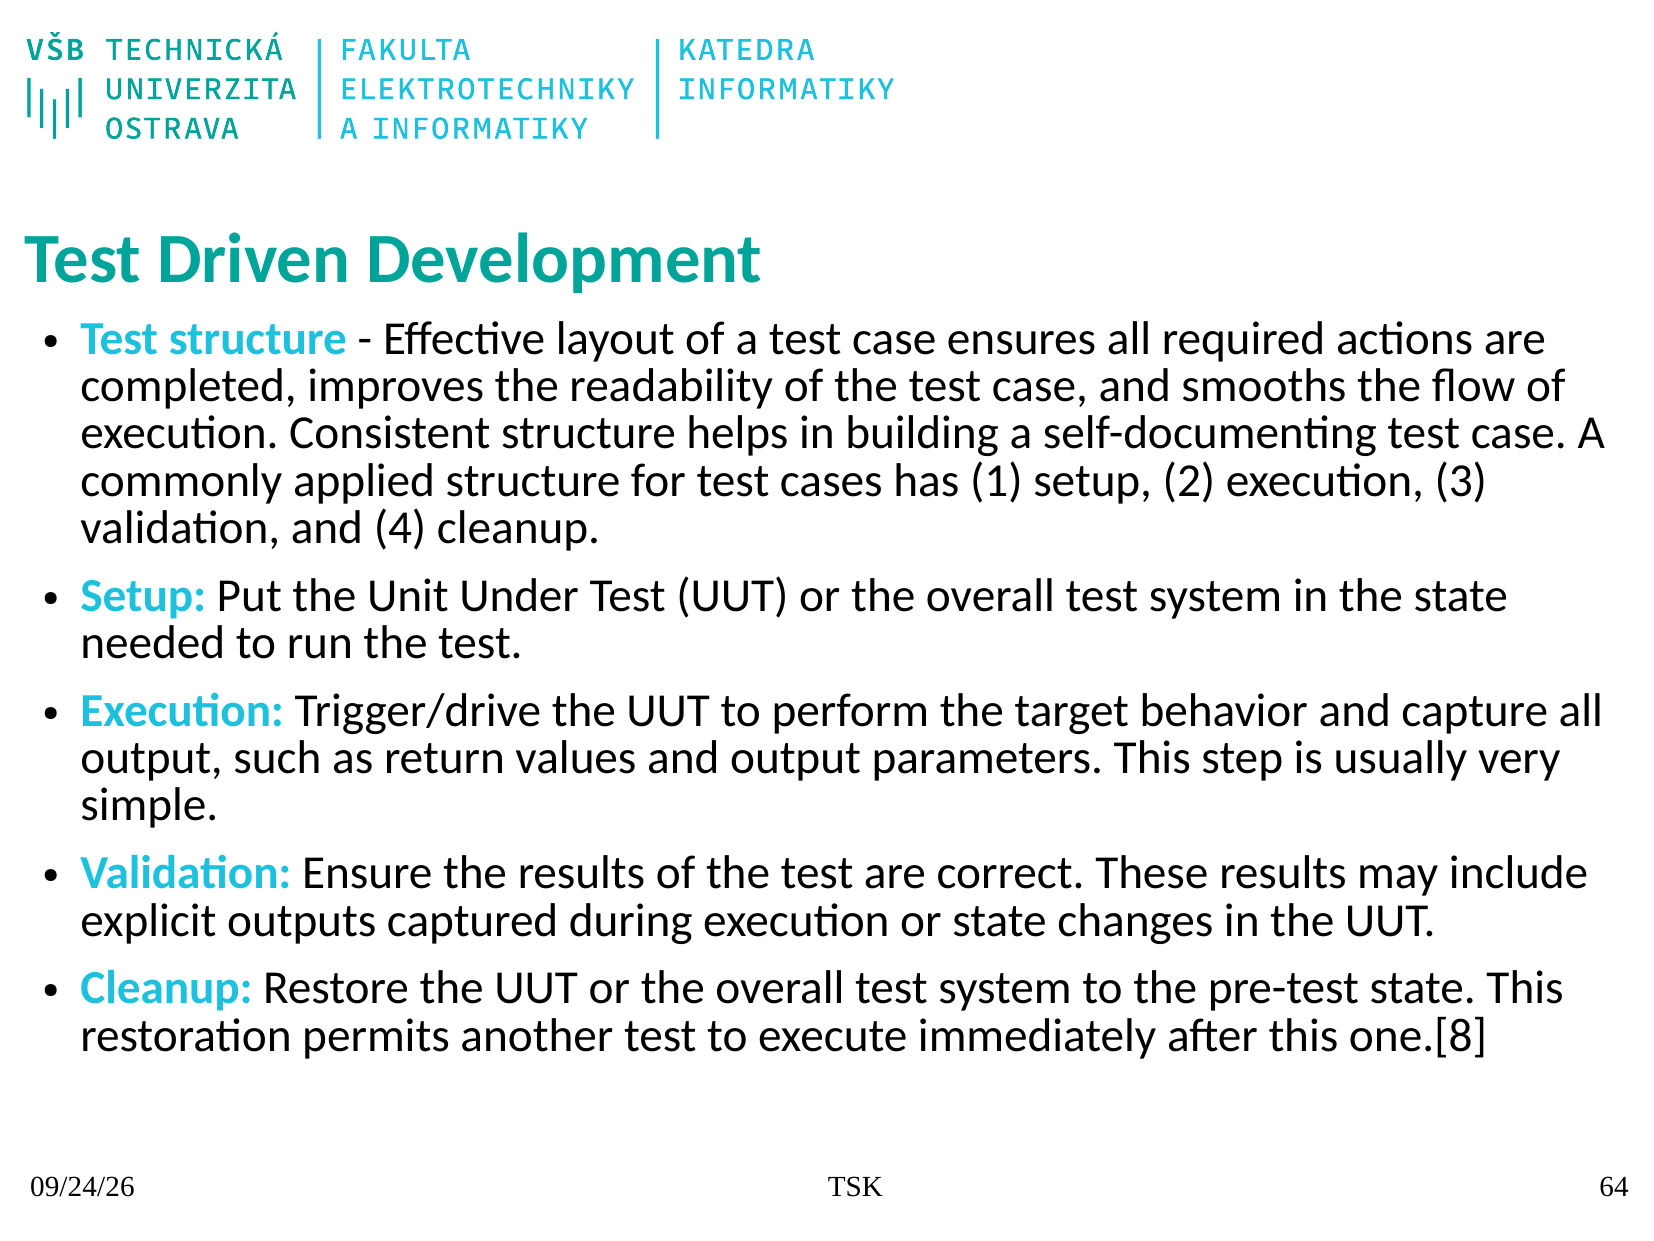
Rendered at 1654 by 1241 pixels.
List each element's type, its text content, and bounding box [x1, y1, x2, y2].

title Test Driven Development [24, 169, 1629, 300]
list Test structure - Effective layout of a test case ensures all required actions are completed, improves the readability of the test case, and smooths the flow of execution. Consistent structure helps in building a self-documenting test case. A commonly applied structure for test cases has (1) setup, (2) execution, (3) validation, and (4) cleanup. Setup: Put the Unit Under Test (UUT) or the overall test system in the state needed to run the test. Execution: Trigger/drive the UUT to perform the target behavior and capture all output, such as return values and output parameters. This step is usually very simple. Validation: Ensure the results of the test are correct. These results may include explicit outputs captured during execution or state changes in the UUT. Cleanup: Restore the UUT or the overall test system to the pre-test state. This restoration permits another test to execute immediately after this one.[8] [30, 318, 1629, 1146]
picture [26, 31, 894, 139]
